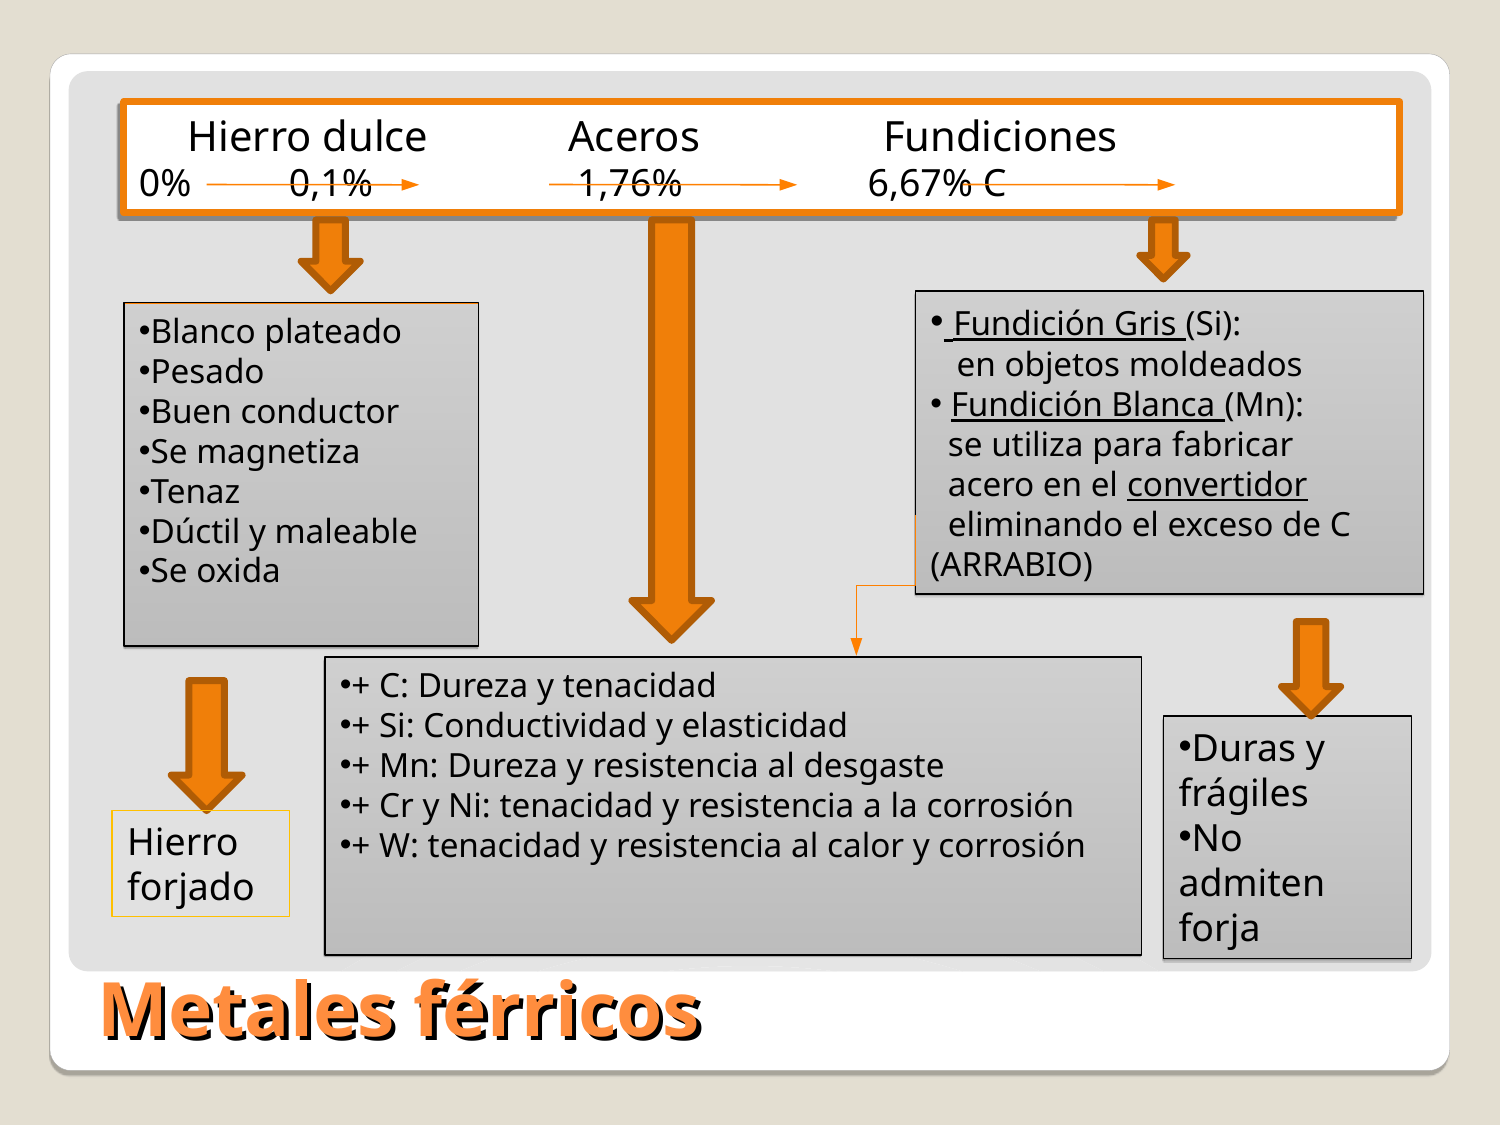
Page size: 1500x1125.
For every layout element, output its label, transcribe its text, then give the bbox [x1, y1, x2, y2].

text_box Blanco plateado Pesado Buen conductor Se magnetiza Tenaz Dúctil y maleable Se oxida [123, 302, 479, 647]
list [82, 86, 1426, 906]
text_box Hierro dulce Aceros Fundiciones 0% 0,1% 1,76% 6,67% C [123, 101, 1400, 213]
text_box [631, 219, 712, 641]
text_box [171, 680, 243, 810]
text_box [1281, 621, 1341, 717]
text_box + C: Dureza y tenacidad + Si: Conductividad y elasticidad + Mn: Dureza y resistencia al desgaste + Cr y Ni: tenacidad y resistencia a la corrosión + W: tenacidad y resistencia al calor y corrosión [324, 656, 1142, 955]
title Metales férricos [82, 928, 1426, 1059]
text_box Hierro forjado [112, 810, 290, 917]
text_box [1139, 219, 1188, 280]
text_box Fundición Gris (Si): en objetos moldeados Fundición Blanca (Mn): se utiliza para fabricar acero en el convertidor eliminando el exceso de C (ARRABIO) [915, 290, 1424, 594]
text_box [301, 219, 361, 291]
text_box Duras y frágiles No admiten forja [1163, 716, 1412, 959]
